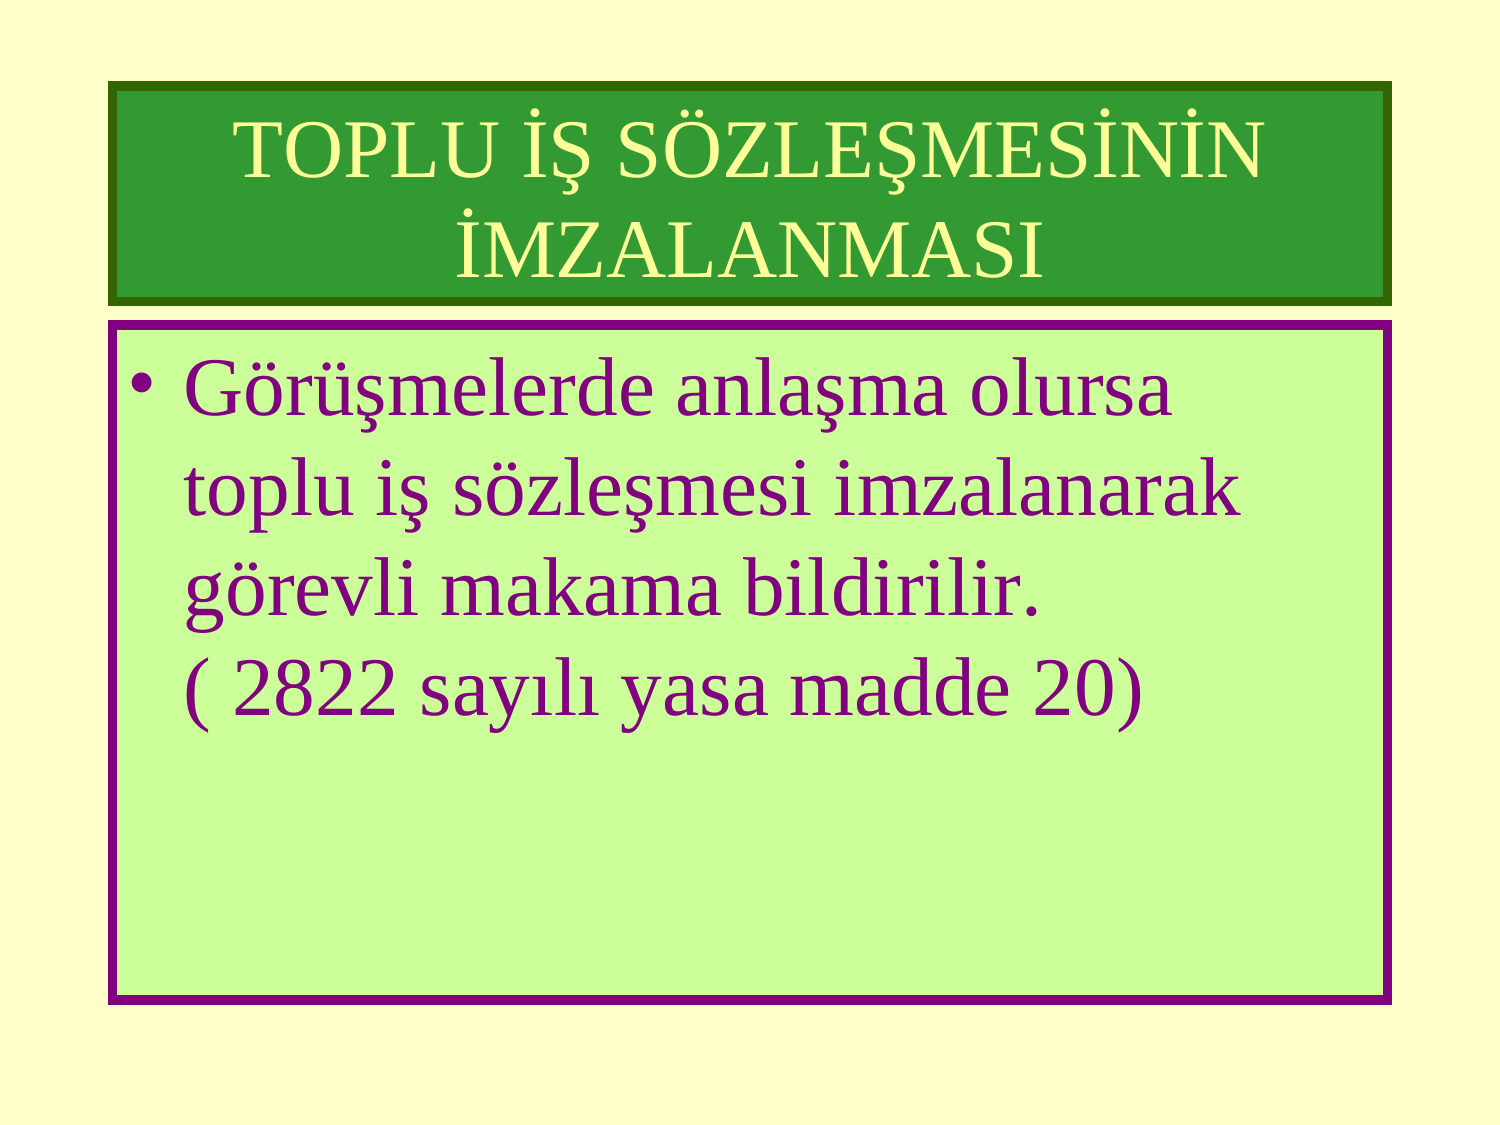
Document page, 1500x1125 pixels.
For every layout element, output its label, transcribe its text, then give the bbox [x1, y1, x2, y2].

list Görüşmelerde anlaşma olursa toplu iş sözleşmesi imzalanarak görevli makama bildirilir. ( 2822 sayılı yasa madde 20) [112, 324, 1388, 1000]
title TOPLU İŞ SÖZLEŞMESİNİN İMZALANMASI [112, 86, 1388, 302]
